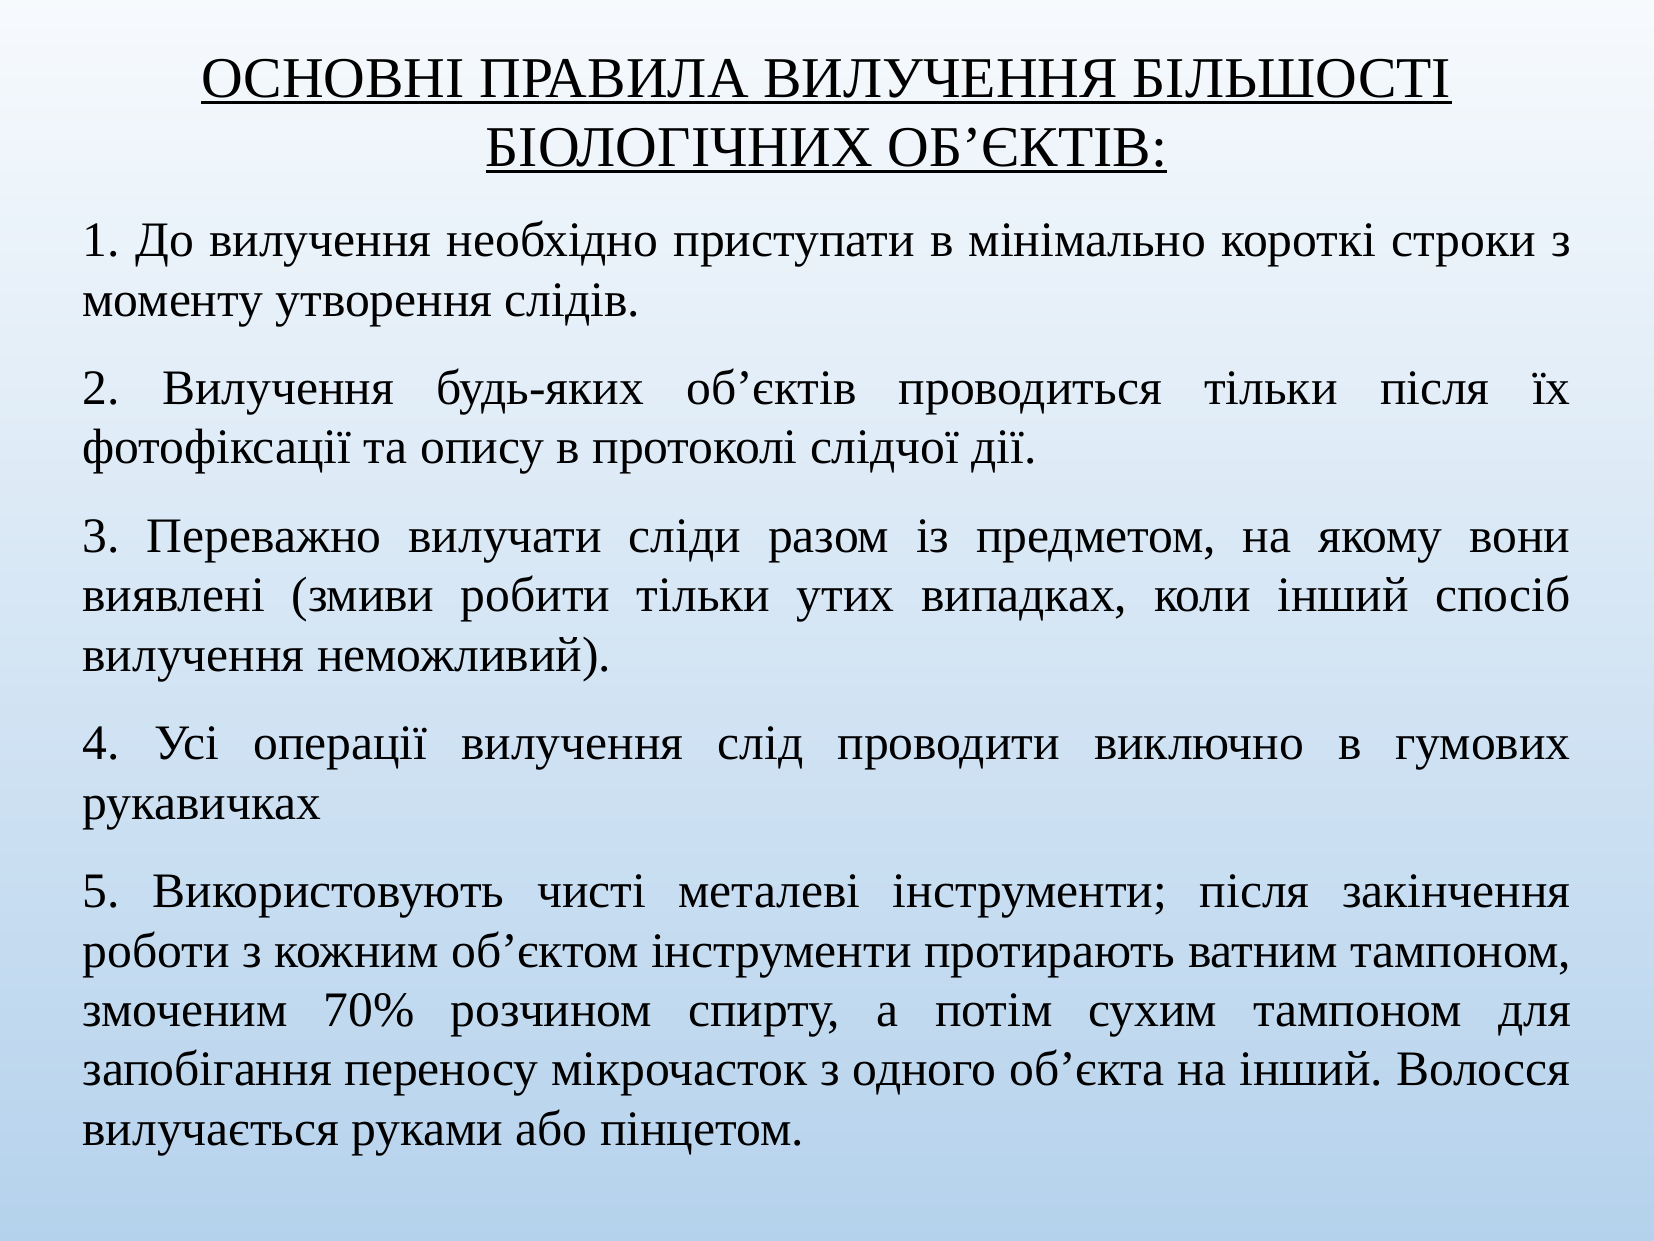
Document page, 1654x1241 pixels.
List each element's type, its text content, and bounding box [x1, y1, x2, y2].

list ОСНОВНІ ПРАВИЛА ВИЛУЧЕННЯ БІЛЬШОСТІ БІОЛОГІЧНИХ ОБ’ЄКТІВ: 1. До вилучення необхідно приступати в мінімально короткі строки з моменту утворення слідів. 2. Вилучення будь-яких об’єктів проводиться тільки після їх фотофіксації та опису в протоколі слідчої дії. 3. Переважно вилучати сліди разом із предметом, на якому вони виявлені (змиви робити тільки утих випадках, коли інший спосіб вилучення неможливий). 4. Усі операції вилучення слід проводити виключно в гумових рукавичках 5. Використовують чисті металеві інструменти; після закінчення роботи з кожним об’єктом інструменти протирають ватним тампоном, змоченим 70% розчином спирту, а потім сухим тампоном для запобігання переносу мікрочасток з одного об’єкта на інший. Волосся вилучається руками або пінцетом. [82, 39, 1571, 1161]
